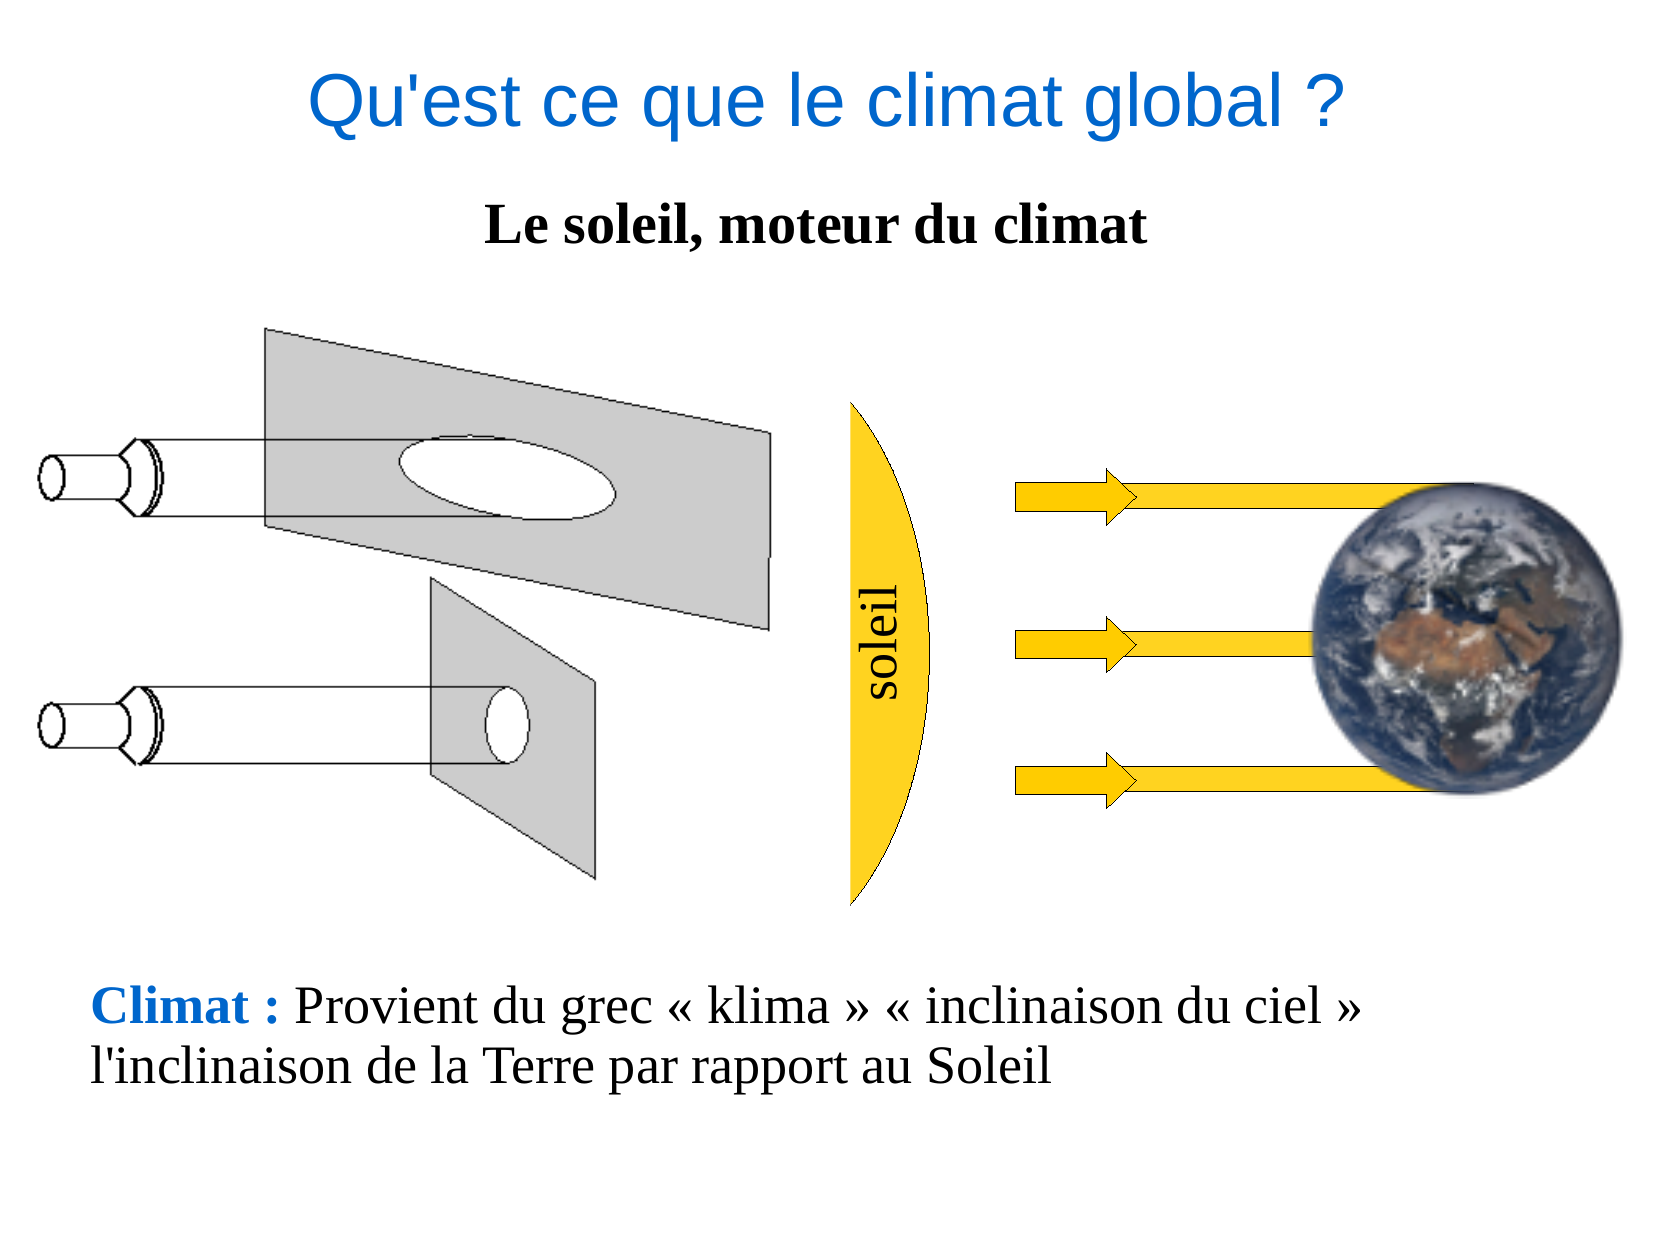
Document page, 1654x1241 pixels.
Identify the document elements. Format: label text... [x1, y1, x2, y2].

picture [22, 289, 823, 896]
text_box [1015, 616, 1307, 673]
text_box [1015, 752, 1307, 809]
text_box Qu'est ce que le climat global ? [58, 43, 1596, 144]
picture [1307, 481, 1627, 799]
text_box [1015, 468, 1307, 526]
text_box Le soleil, moteur du climat [57, 184, 1577, 264]
text_box [731, 338, 930, 967]
text_box Climat : Provient du grec « klima » « inclinaison du ciel » l'inclinaison de la Terre par rapport au Soleil [75, 967, 1620, 1103]
text_box soleil [840, 559, 916, 717]
